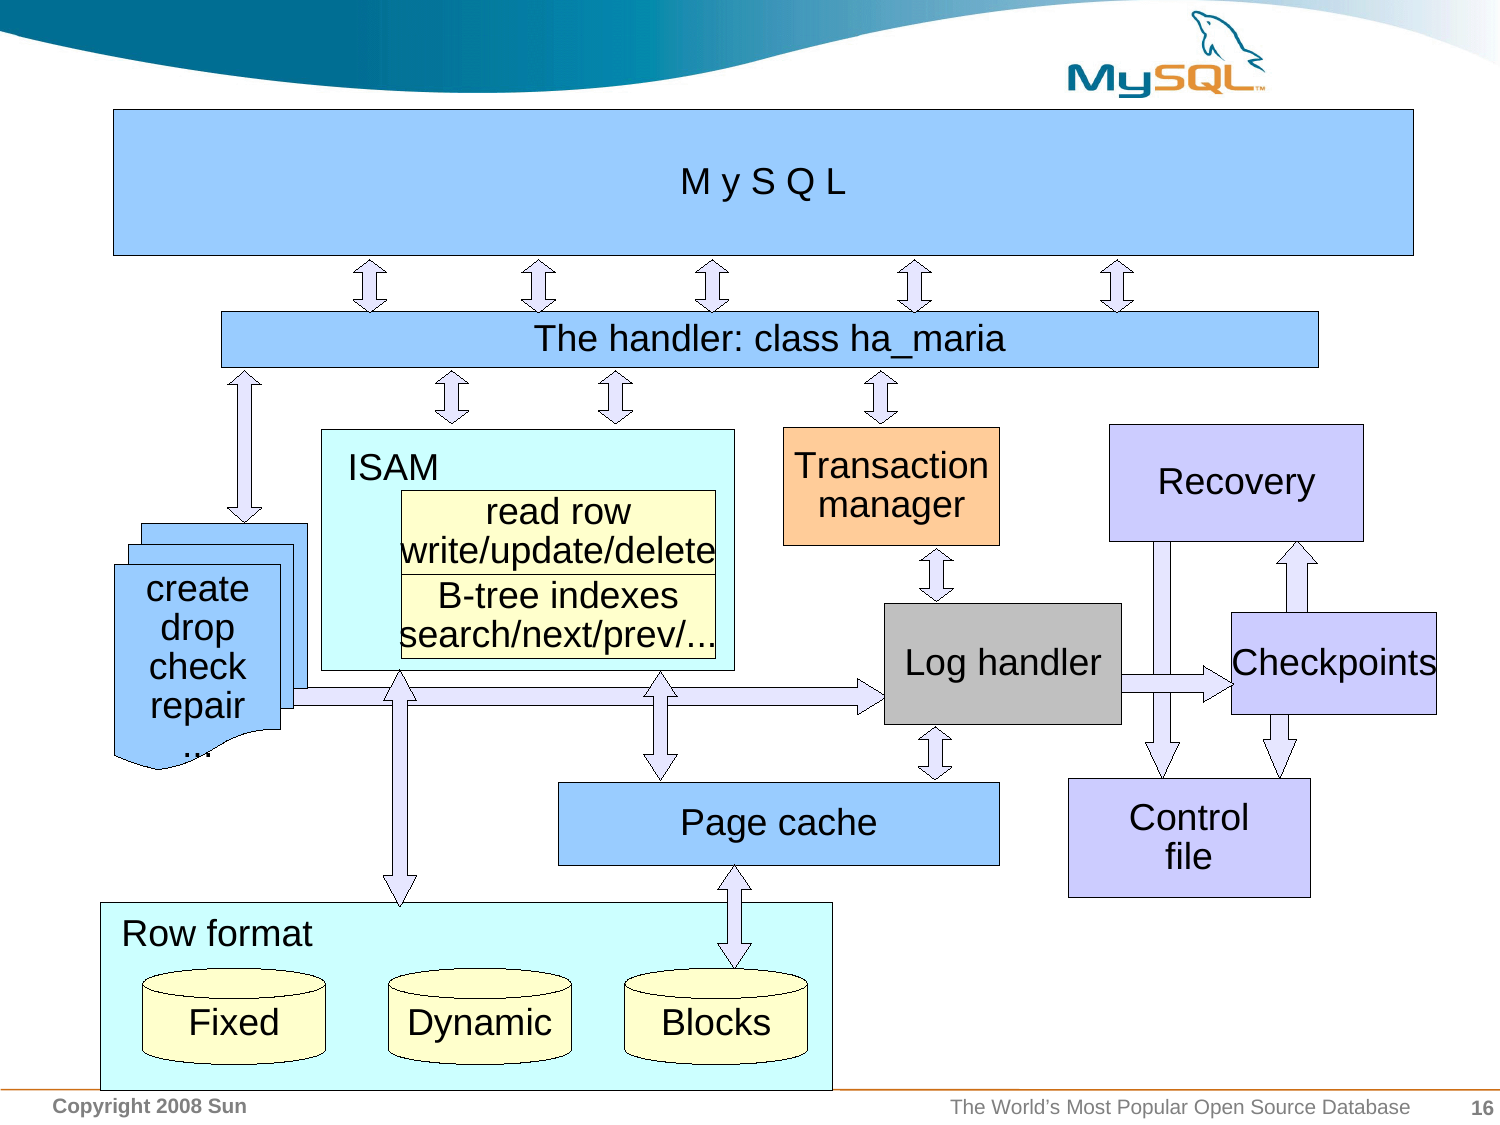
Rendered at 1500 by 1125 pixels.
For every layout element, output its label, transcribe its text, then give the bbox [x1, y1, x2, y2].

text_box Blocks [624, 968, 808, 1065]
text_box [435, 370, 469, 424]
picture [0, 0, 1500, 98]
text_box Transaction manager [783, 427, 1000, 546]
text_box Checkpoints [1231, 612, 1437, 715]
text_box [918, 726, 952, 780]
text_box [1276, 542, 1318, 612]
text_box [897, 259, 932, 313]
text_box [353, 259, 387, 313]
text_box [919, 548, 954, 602]
text_box [598, 370, 633, 424]
text_box Row format [100, 902, 833, 1091]
text_box [864, 370, 898, 424]
text_box create drop check repair ... [114, 523, 308, 770]
text_box MySQL [113, 109, 1414, 256]
text_box Page cache [558, 782, 1000, 866]
text_box [227, 370, 262, 523]
text_box [695, 259, 729, 313]
text_box [294, 669, 884, 907]
text_box [521, 259, 556, 313]
text_box Control file [1068, 778, 1311, 898]
text_box Log handler [884, 603, 1122, 725]
text_box read row write/update/delete [401, 490, 716, 574]
text_box The handler: class ha_maria [221, 311, 1319, 368]
text_box [717, 864, 752, 968]
text_box Dynamic [388, 968, 572, 1065]
text_box [1263, 715, 1297, 779]
text_box Recovery [1109, 424, 1364, 542]
text_box [1100, 259, 1134, 313]
text_box B-tree indexes search/next/prev/... [401, 574, 716, 659]
text_box ISAM [321, 429, 735, 671]
text_box [1122, 542, 1234, 779]
text_box Fixed [142, 968, 326, 1065]
